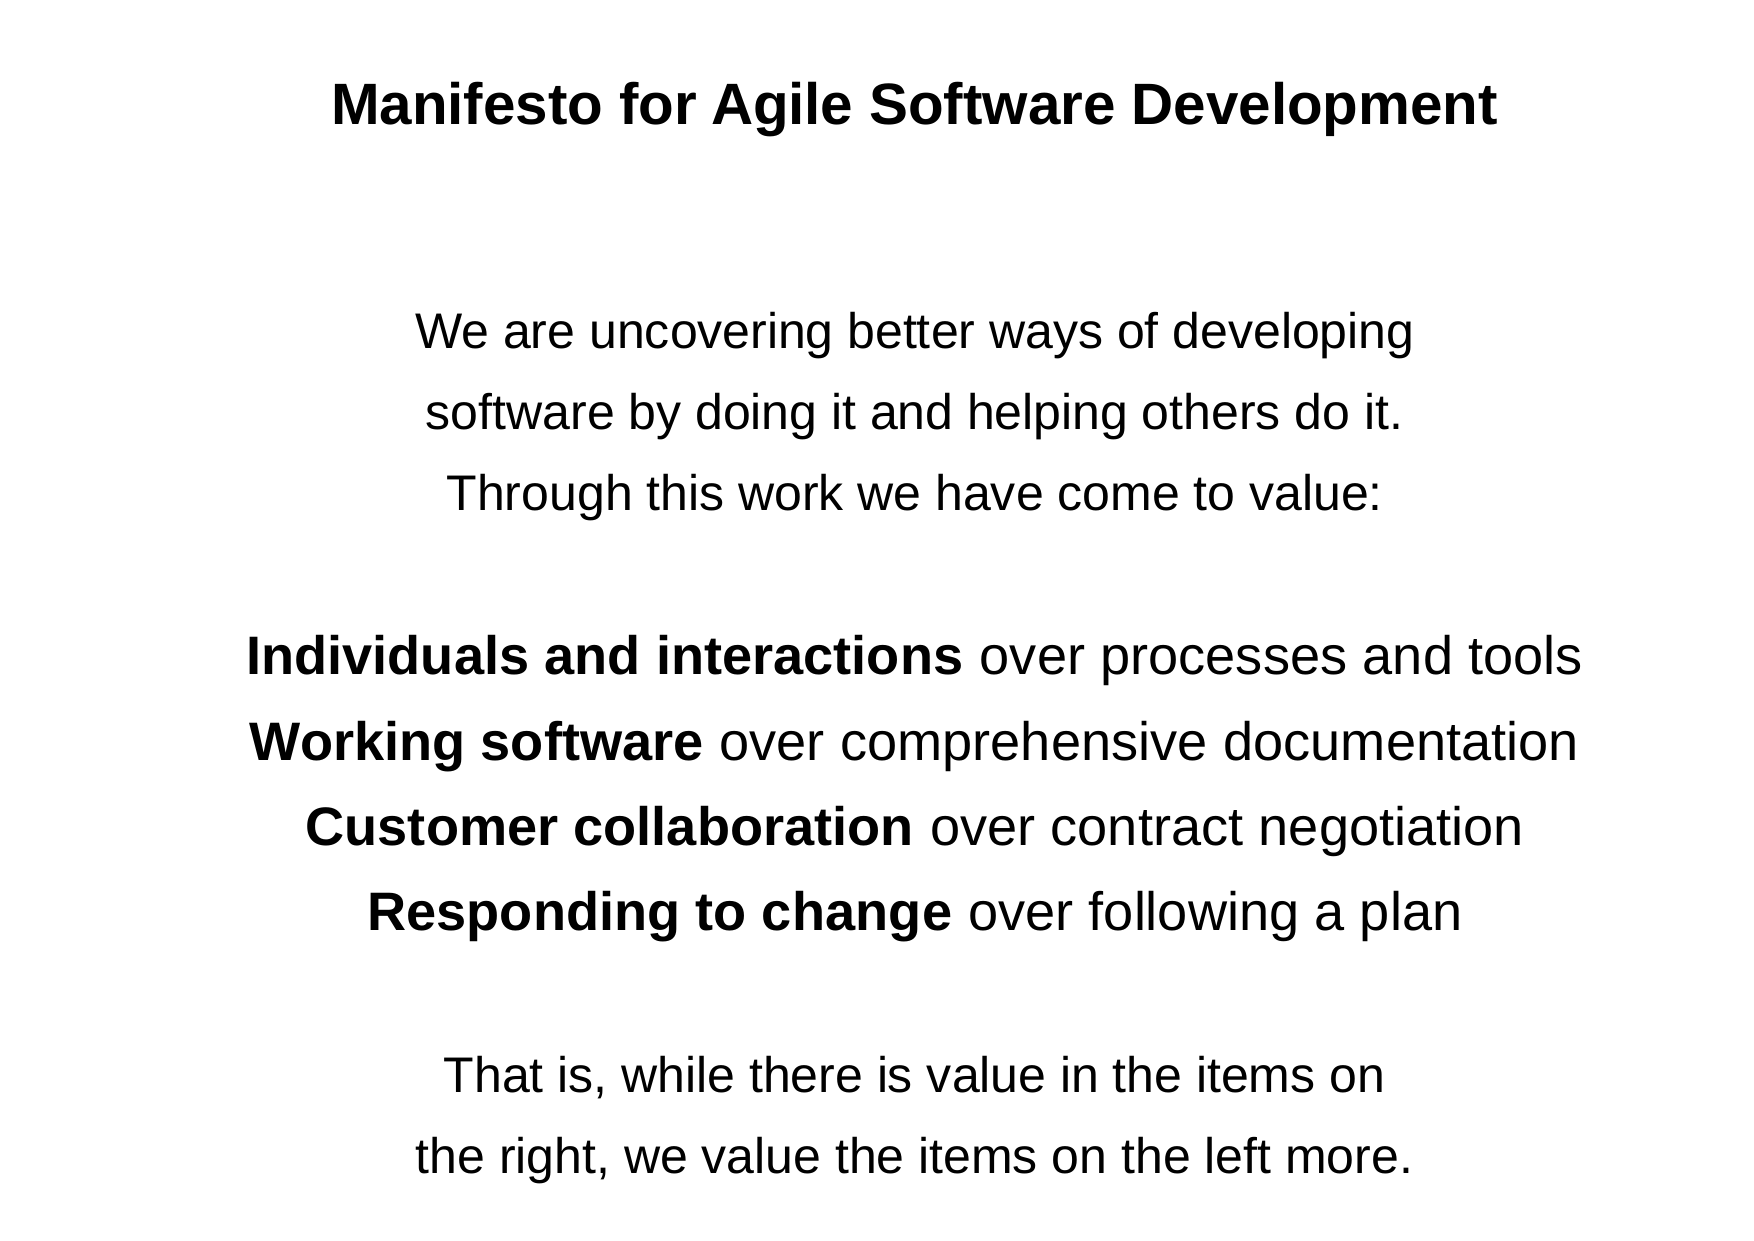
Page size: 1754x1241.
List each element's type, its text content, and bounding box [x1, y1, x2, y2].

text_box Manifesto for Agile Software Development We are uncovering better ways of developing software by doing it and helping others do it. Through this work we have come to value: Individuals and interactions over processes and tools Working software over comprehensive documentation Customer collaboration over contract negotiation Responding to change over following a plan That is, while there is value in the items on the right, we value the items on the left more. [180, 64, 1651, 1241]
